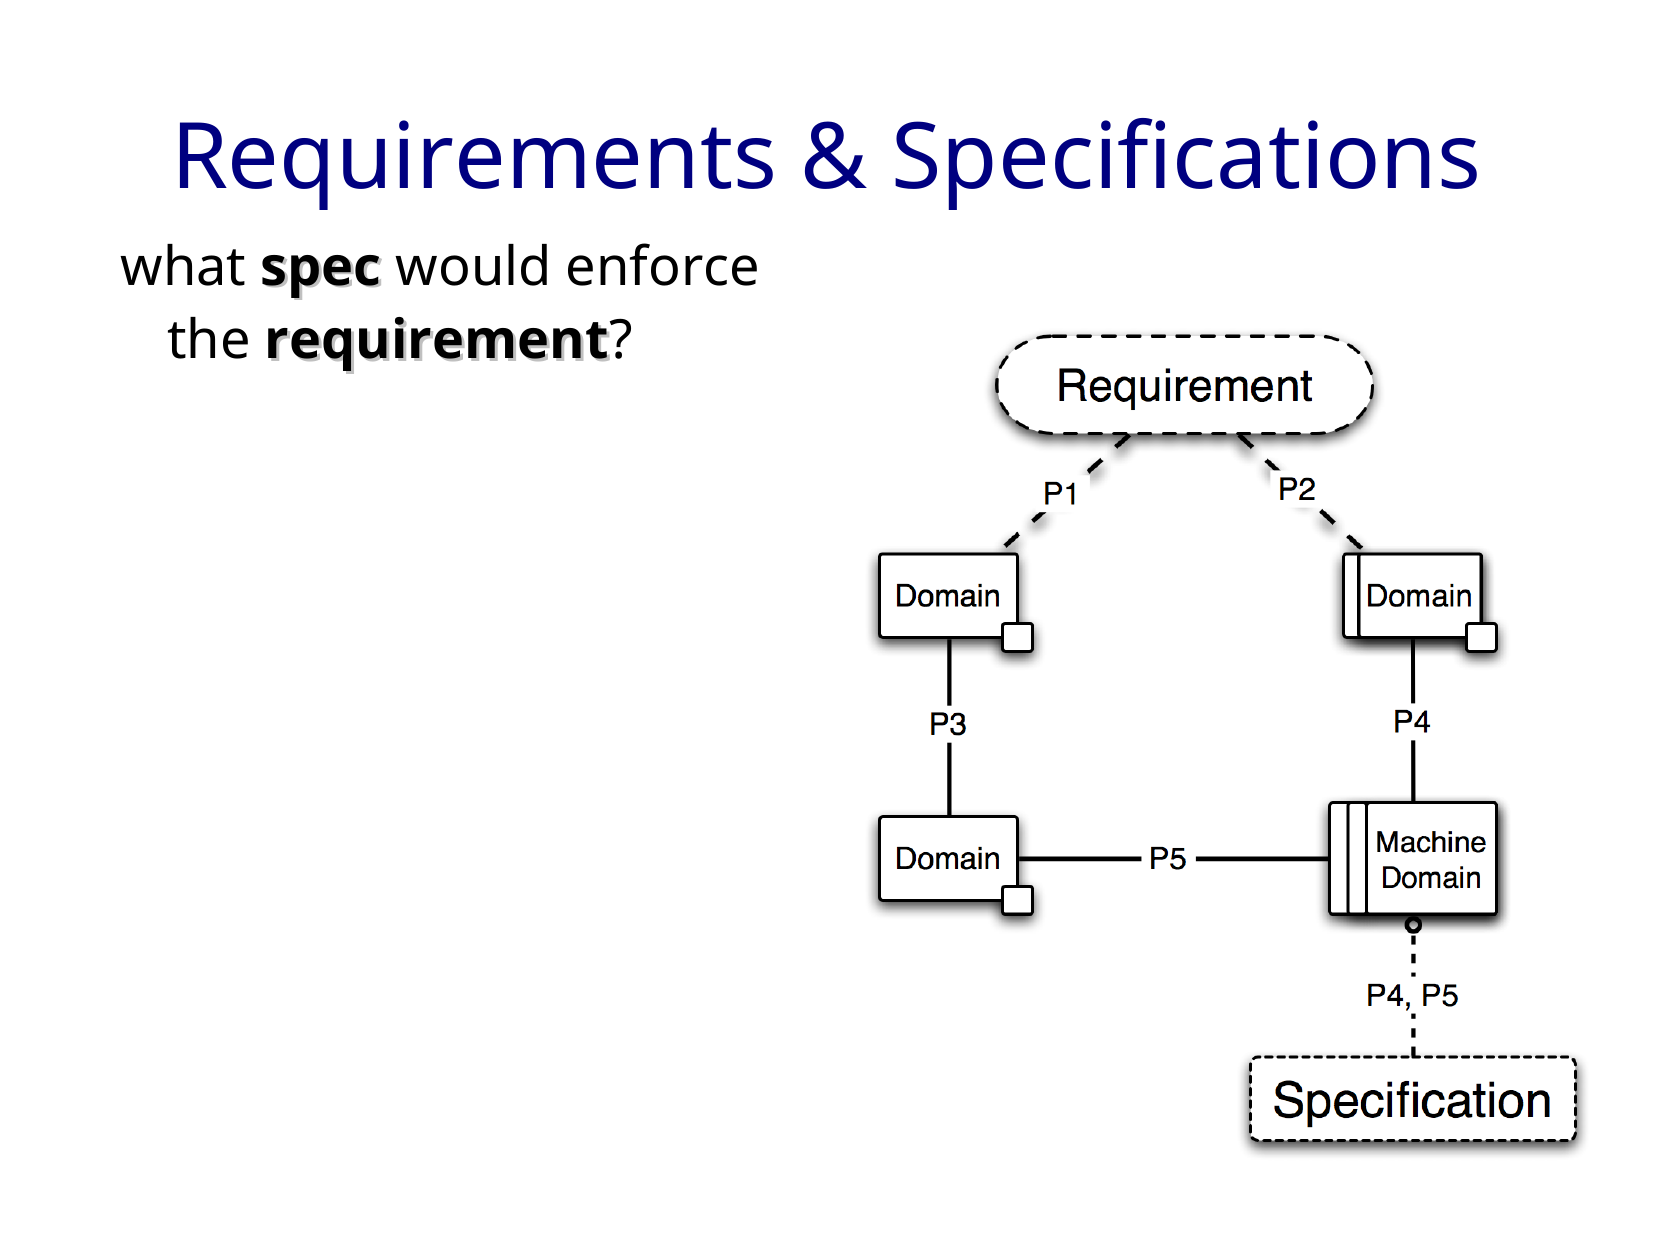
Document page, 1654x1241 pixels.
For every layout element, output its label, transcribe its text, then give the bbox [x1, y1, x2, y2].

picture [848, 311, 1606, 1178]
title Requirements & Specifications [82, 49, 1571, 257]
list what spec would enforce the requirement? [25, 227, 842, 1046]
